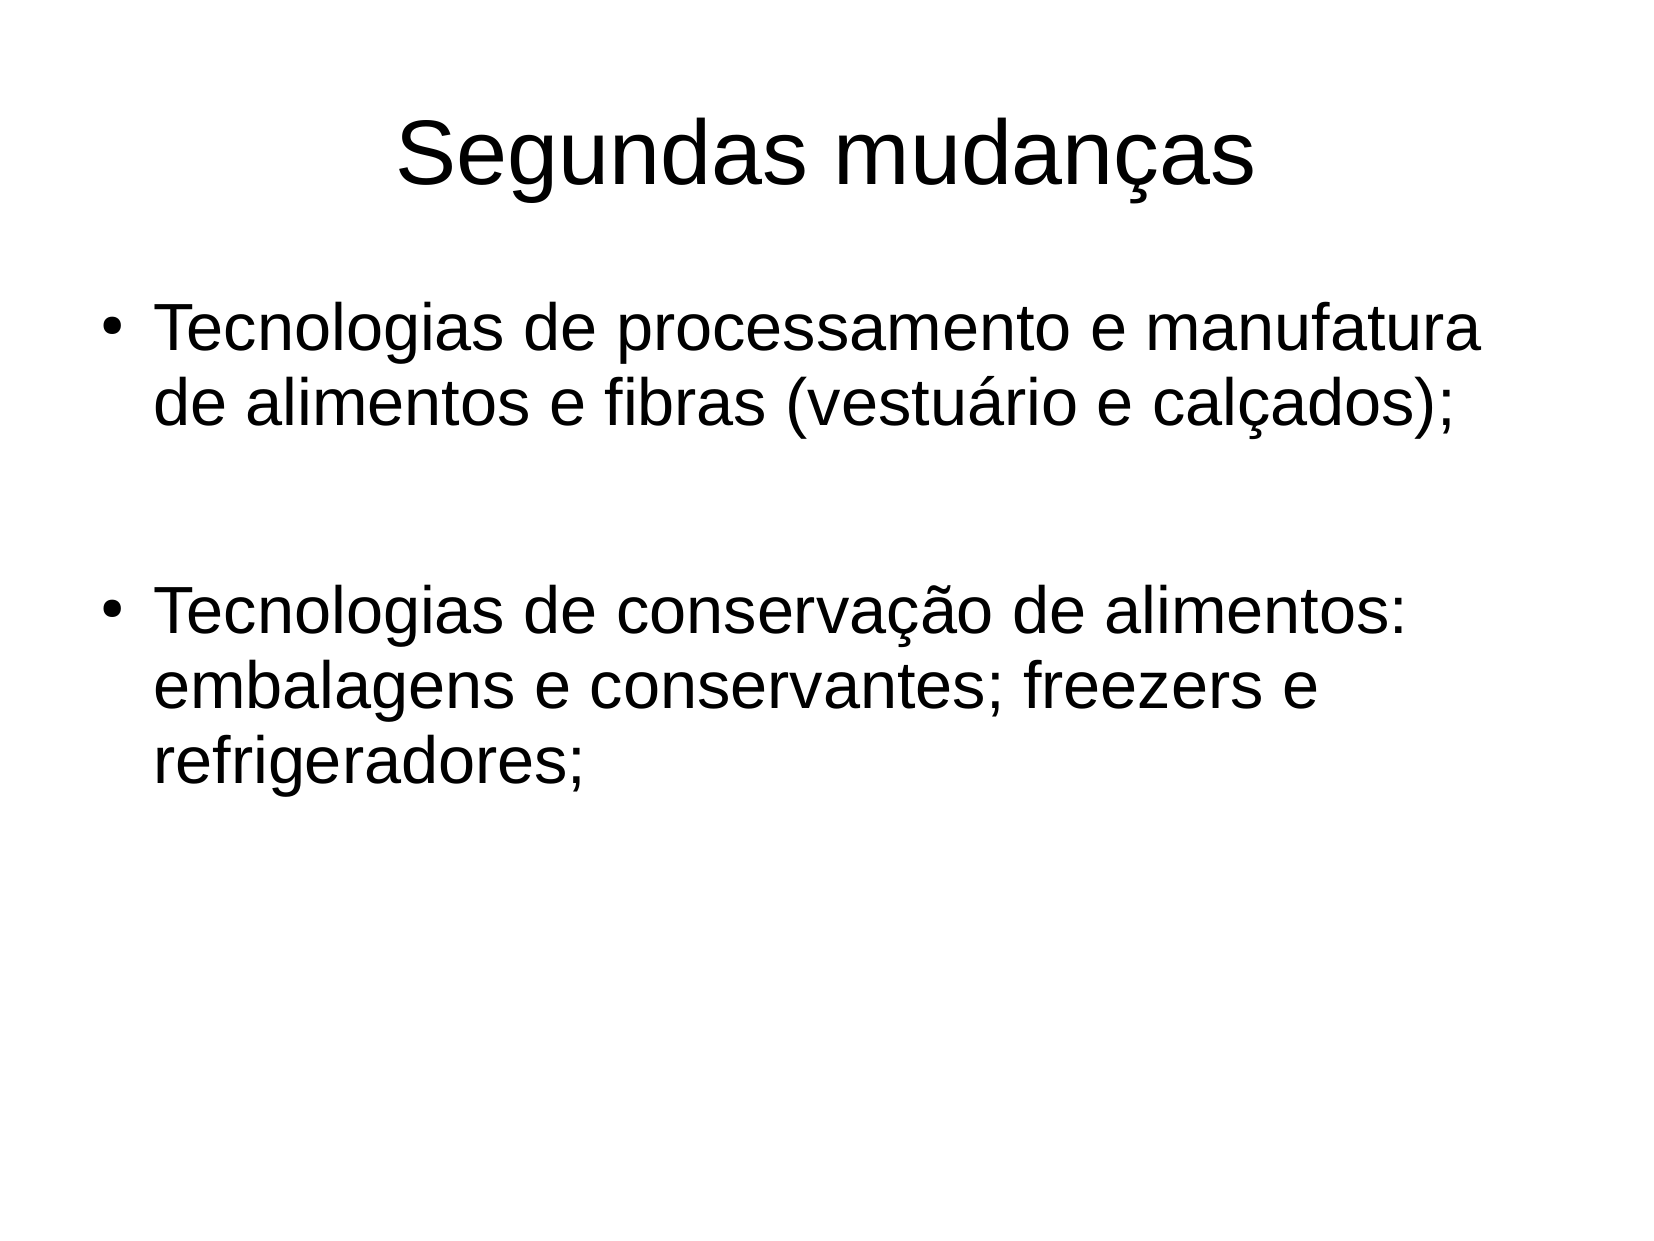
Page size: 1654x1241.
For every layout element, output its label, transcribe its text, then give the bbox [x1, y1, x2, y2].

title Segundas mudanças [82, 49, 1571, 257]
list Tecnologias de processamento e manufatura de alimentos e fibras (vestuário e calçados); Tecnologias de conservação de alimentos: embalagens e conservantes; freezers e refrigeradores; [82, 290, 1571, 1010]
